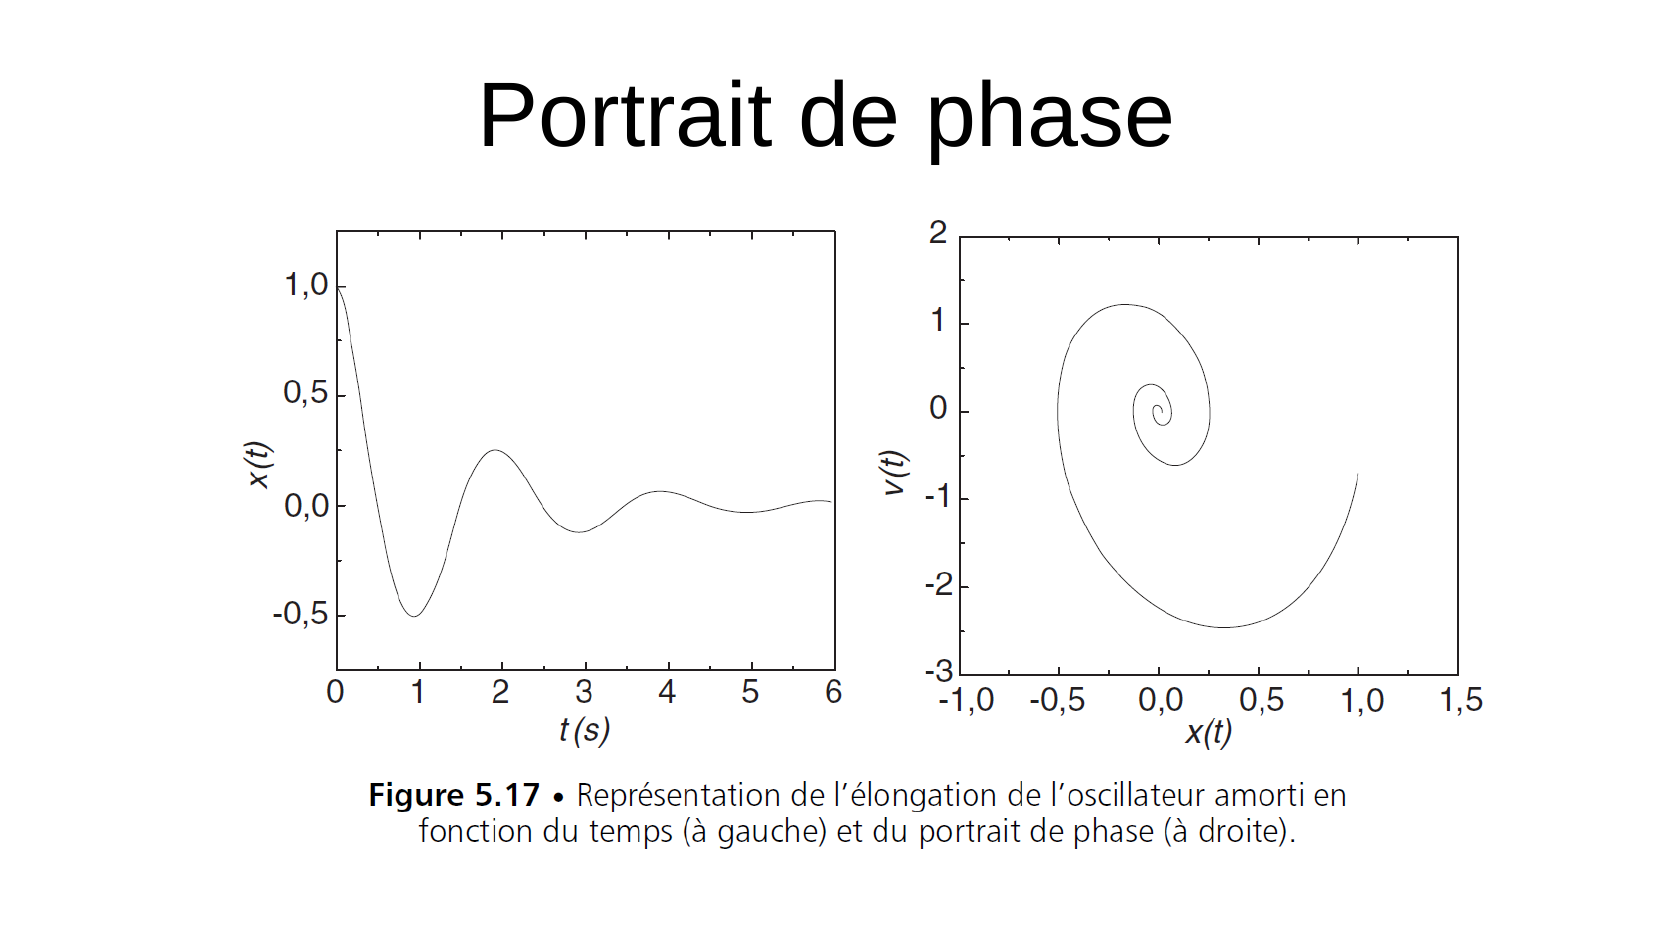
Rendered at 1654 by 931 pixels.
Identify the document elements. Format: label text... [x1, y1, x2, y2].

title Portrait de phase [82, 37, 1571, 193]
picture [207, 192, 1501, 859]
